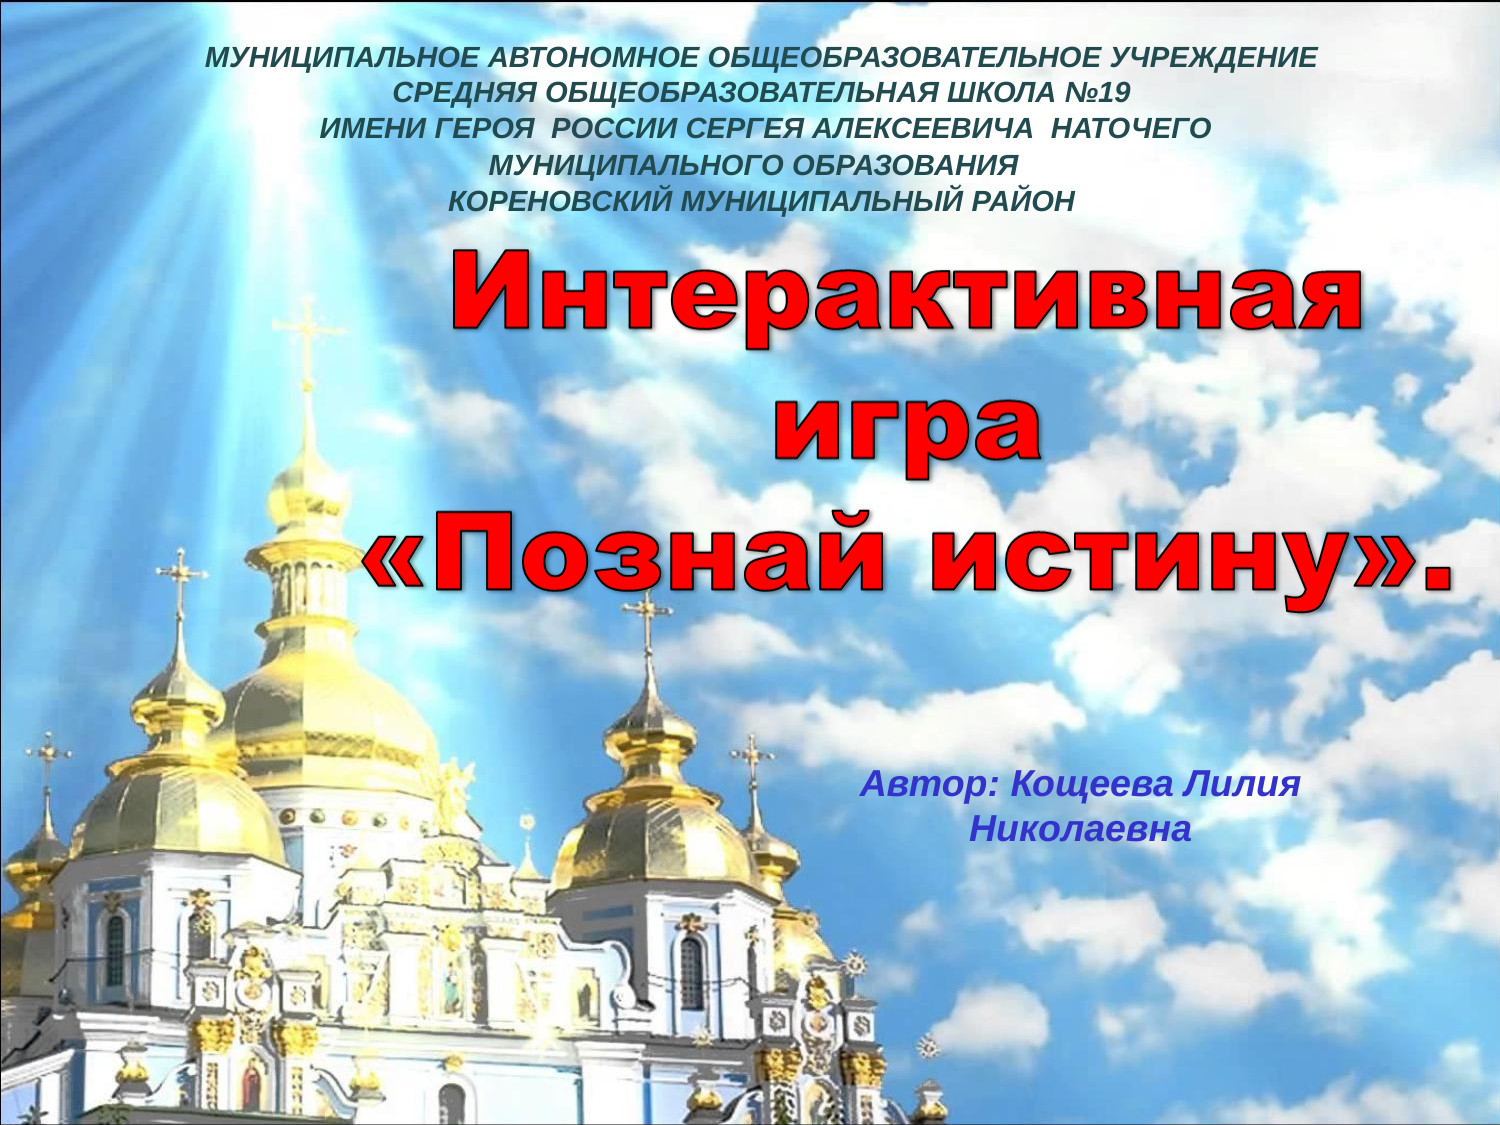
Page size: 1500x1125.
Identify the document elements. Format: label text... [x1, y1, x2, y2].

text_box МУНИЦИПАЛЬНОЕ АВТОНОМНОЕ ОБЩЕОБРАЗОВАТЕЛЬНОЕ УЧРЕЖДЕНИЕ СРЕДНЯЯ ОБЩЕОБРАЗОВАТЕЛЬНАЯ ШКОЛА №19 ИМЕНИ ГЕРОЯ РОССИИ СЕРГЕЯ АЛЕКСЕЕВИЧА НАТОЧЕГО МУНИЦИПАЛЬНОГО ОБРАЗОВАНИЯ КОРЕНОВСКИЙ МУНИЦИПАЛЬНЫЙ РАЙОН [147, 30, 1376, 275]
text_box Автор: Кощеева Лилия Николаевна [809, 751, 1353, 857]
picture [0, 0, 1500, 1125]
